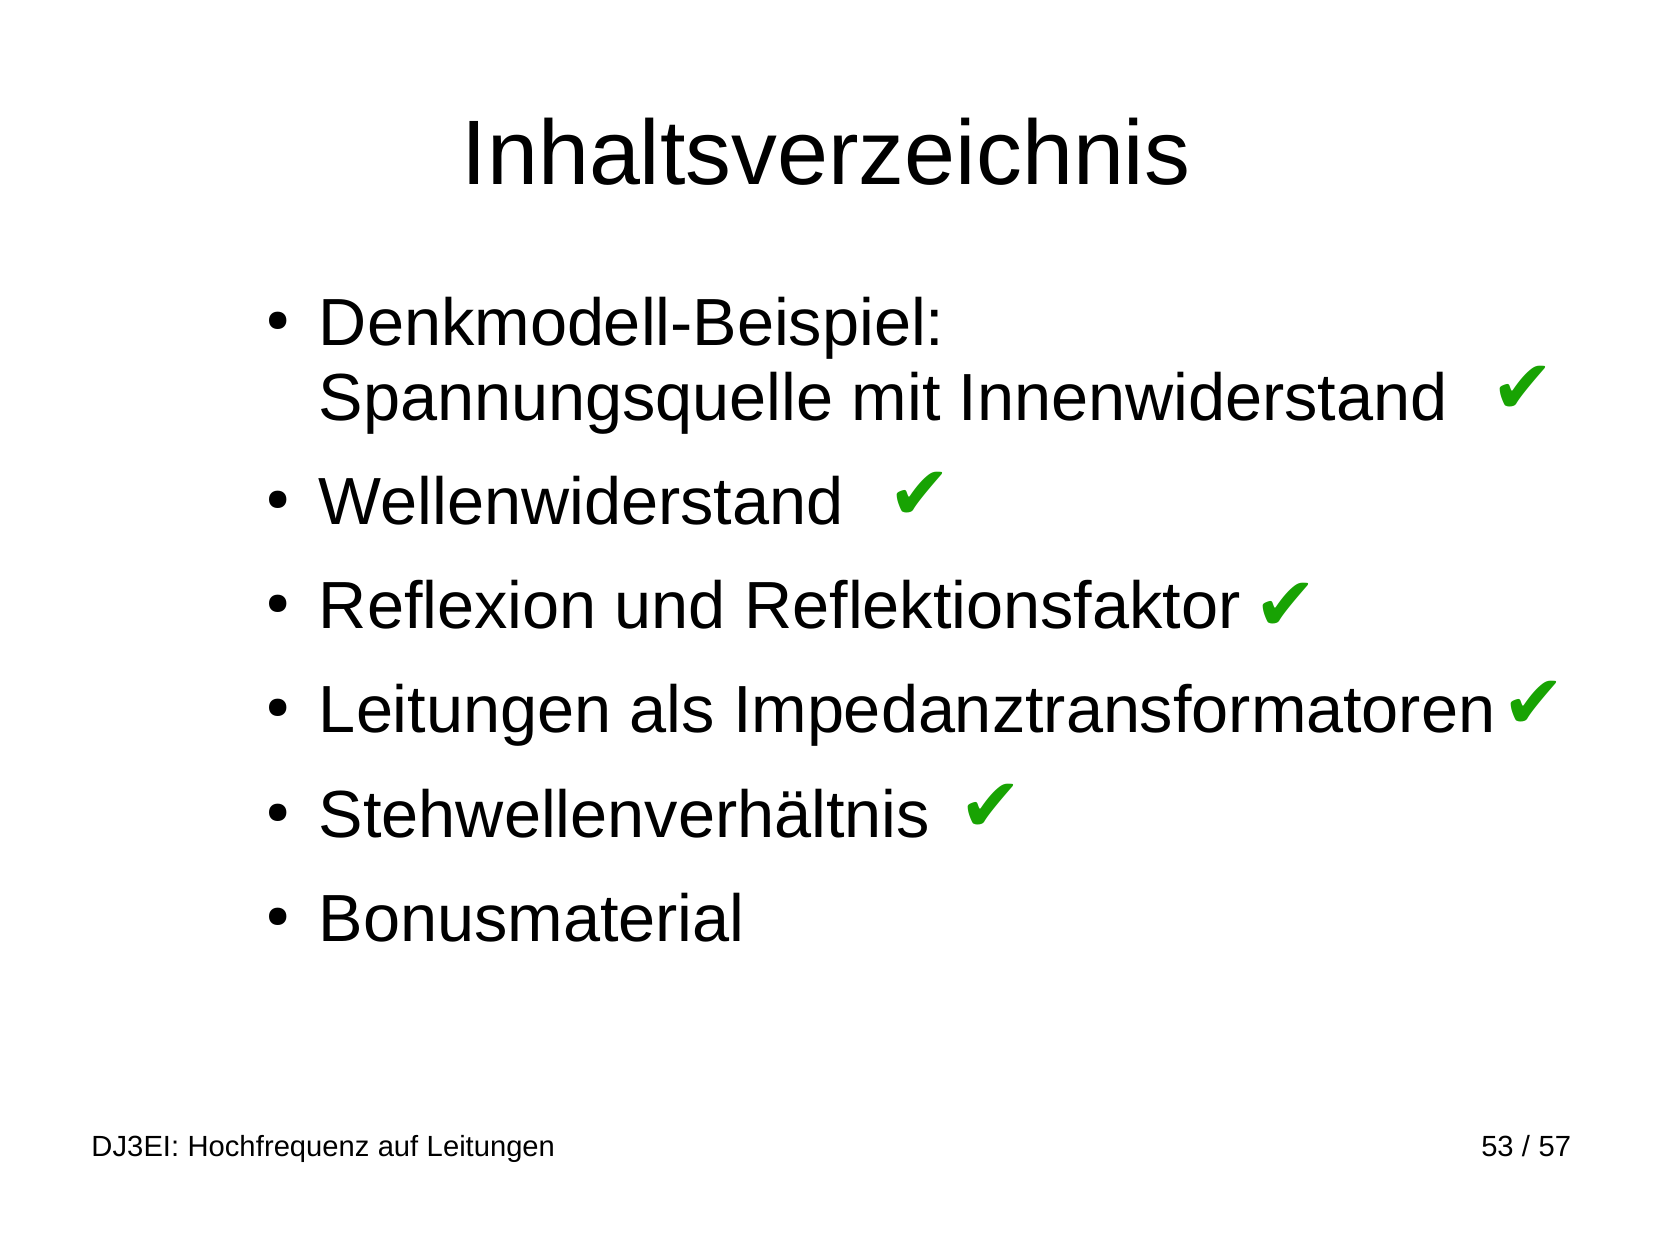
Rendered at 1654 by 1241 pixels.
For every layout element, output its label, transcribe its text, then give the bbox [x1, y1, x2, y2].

title Inhaltsverzeichnis [82, 49, 1571, 257]
text_box ✔ [1476, 338, 1654, 485]
text_box ✔ [1240, 555, 1359, 666]
text_box ✔ [944, 755, 1063, 867]
list Denkmodell-Beispiel: Spannungsquelle mit Innenwiderstand Wellenwiderstand Reflexion und Reflektionsfaktor Leitungen als Impedanztransformatoren Stehwellenverhältnis Bonusmaterial [248, 284, 1524, 1004]
text_box ✔ [1488, 652, 1607, 764]
text_box ✔ [874, 444, 993, 556]
